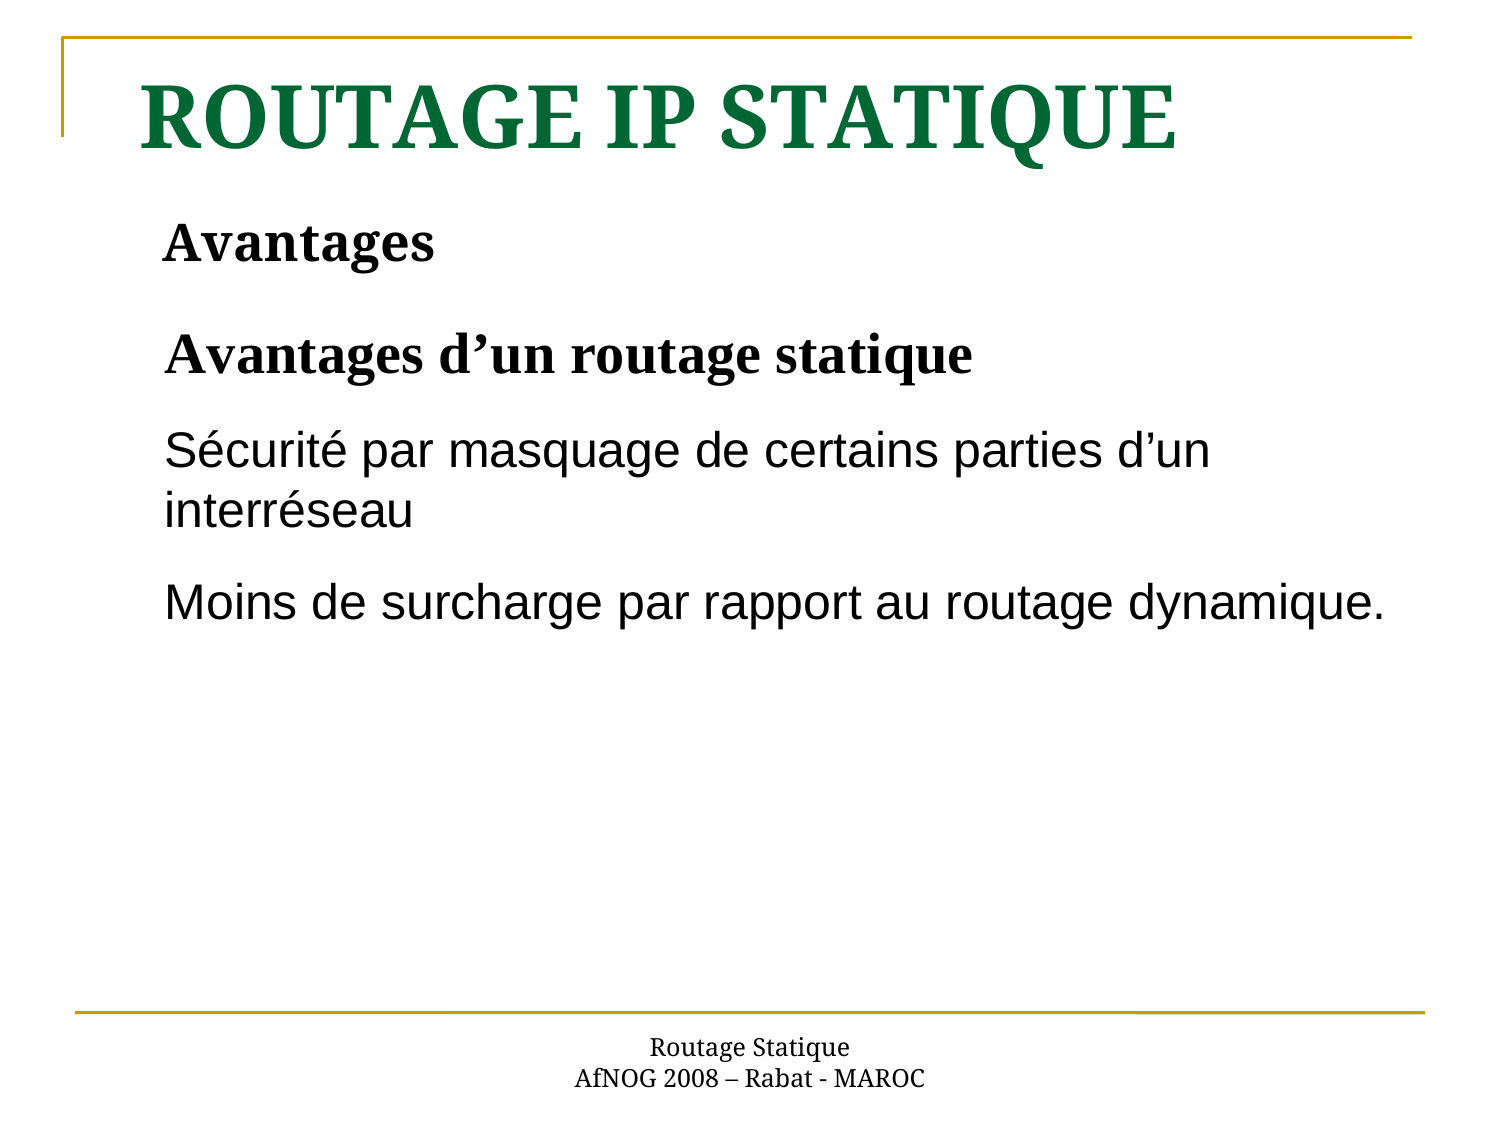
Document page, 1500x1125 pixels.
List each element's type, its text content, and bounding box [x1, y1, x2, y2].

list [125, 274, 1401, 776]
title ROUTAGE IP STATIQUE Avantages [125, 50, 1401, 265]
text_box Avantages d’un routage statique Sécurité par masquage de certains parties d’un interréseau Moins de surcharge par rapport au routage dynamique. [150, 312, 1413, 637]
